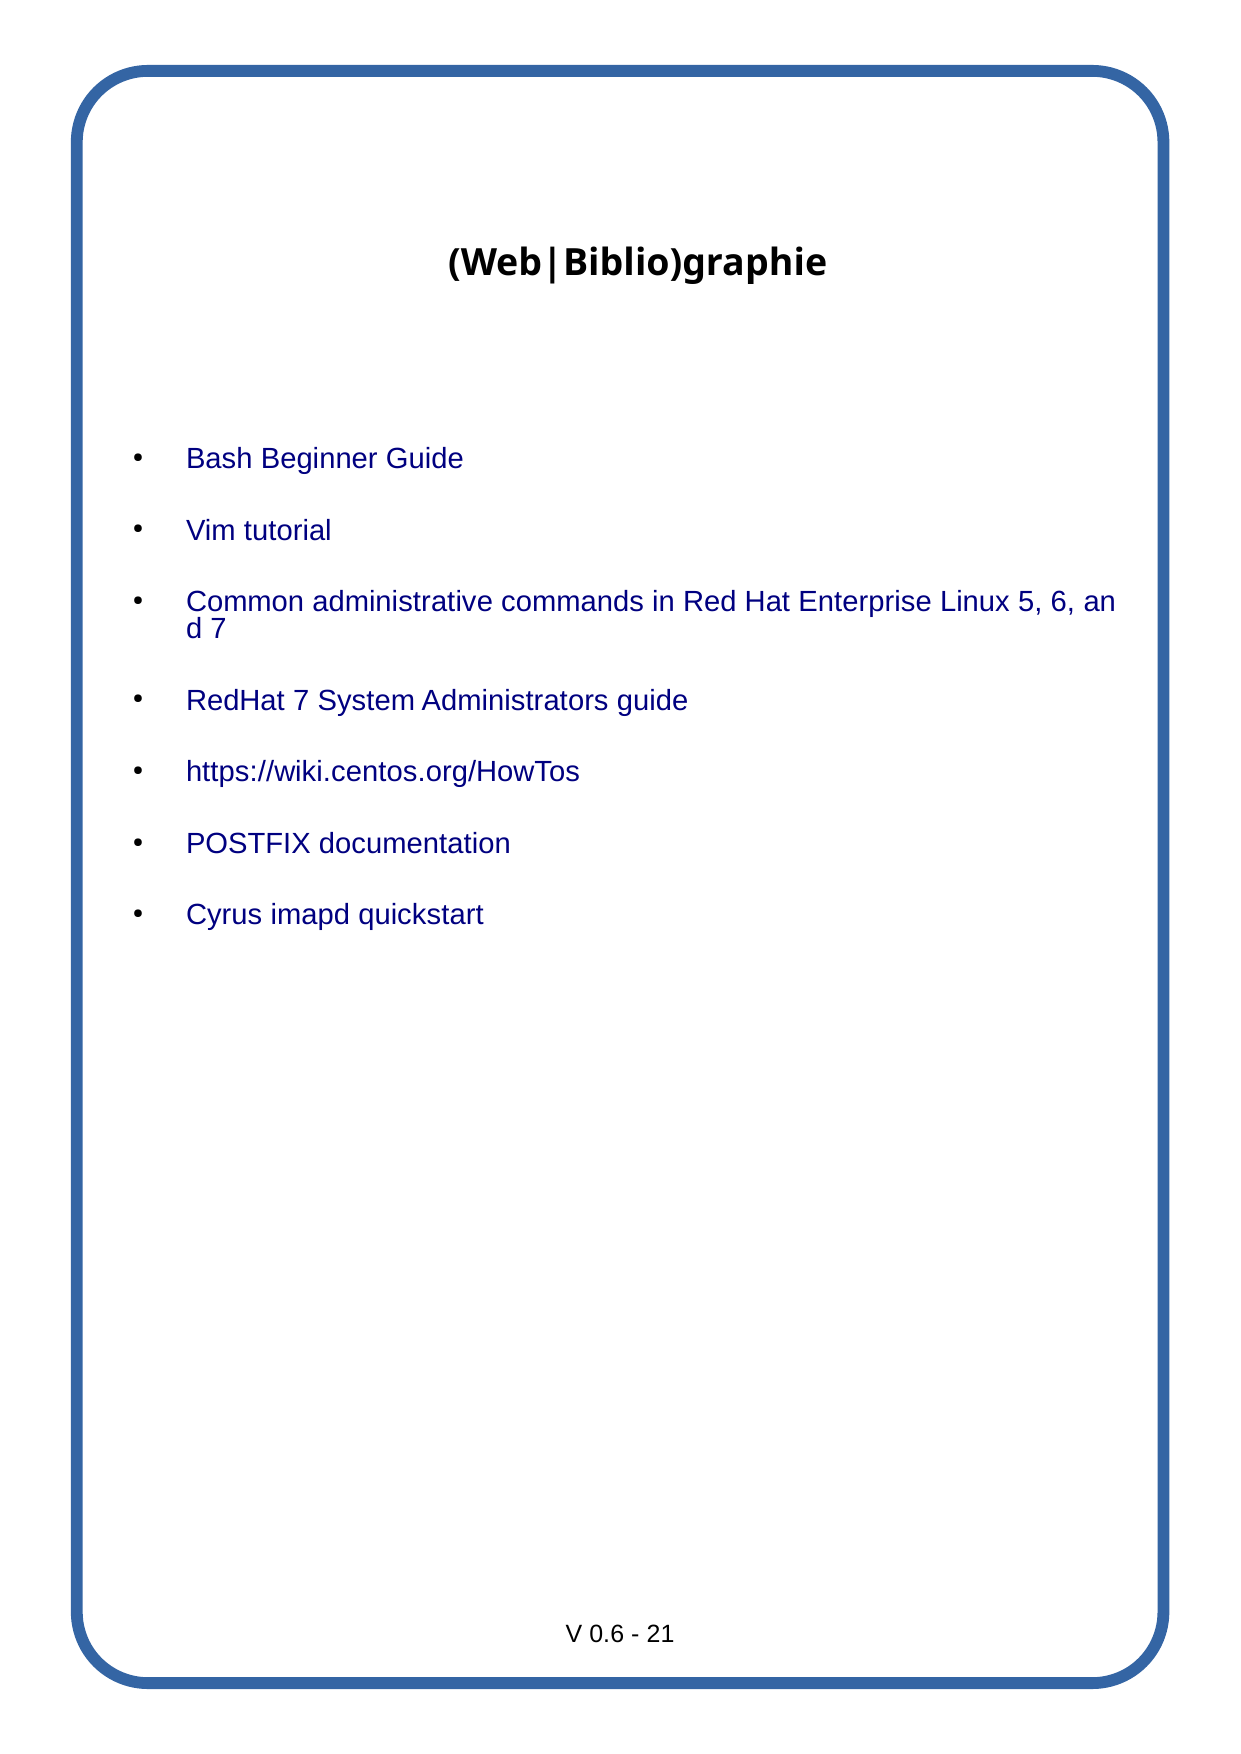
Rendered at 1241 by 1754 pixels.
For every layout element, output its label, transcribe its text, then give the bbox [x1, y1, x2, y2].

list Bash Beginner Guide Vim tutorial Common administrative commands in Red Hat Enterprise Linux 5, 6, and 7 RedHat 7 System Administrators guide https://wiki.centos.org/HowTos POSTFIX documentation Cyrus imapd quickstart [115, 441, 1125, 1391]
title (Web|Biblio)graphie [115, 124, 1125, 398]
